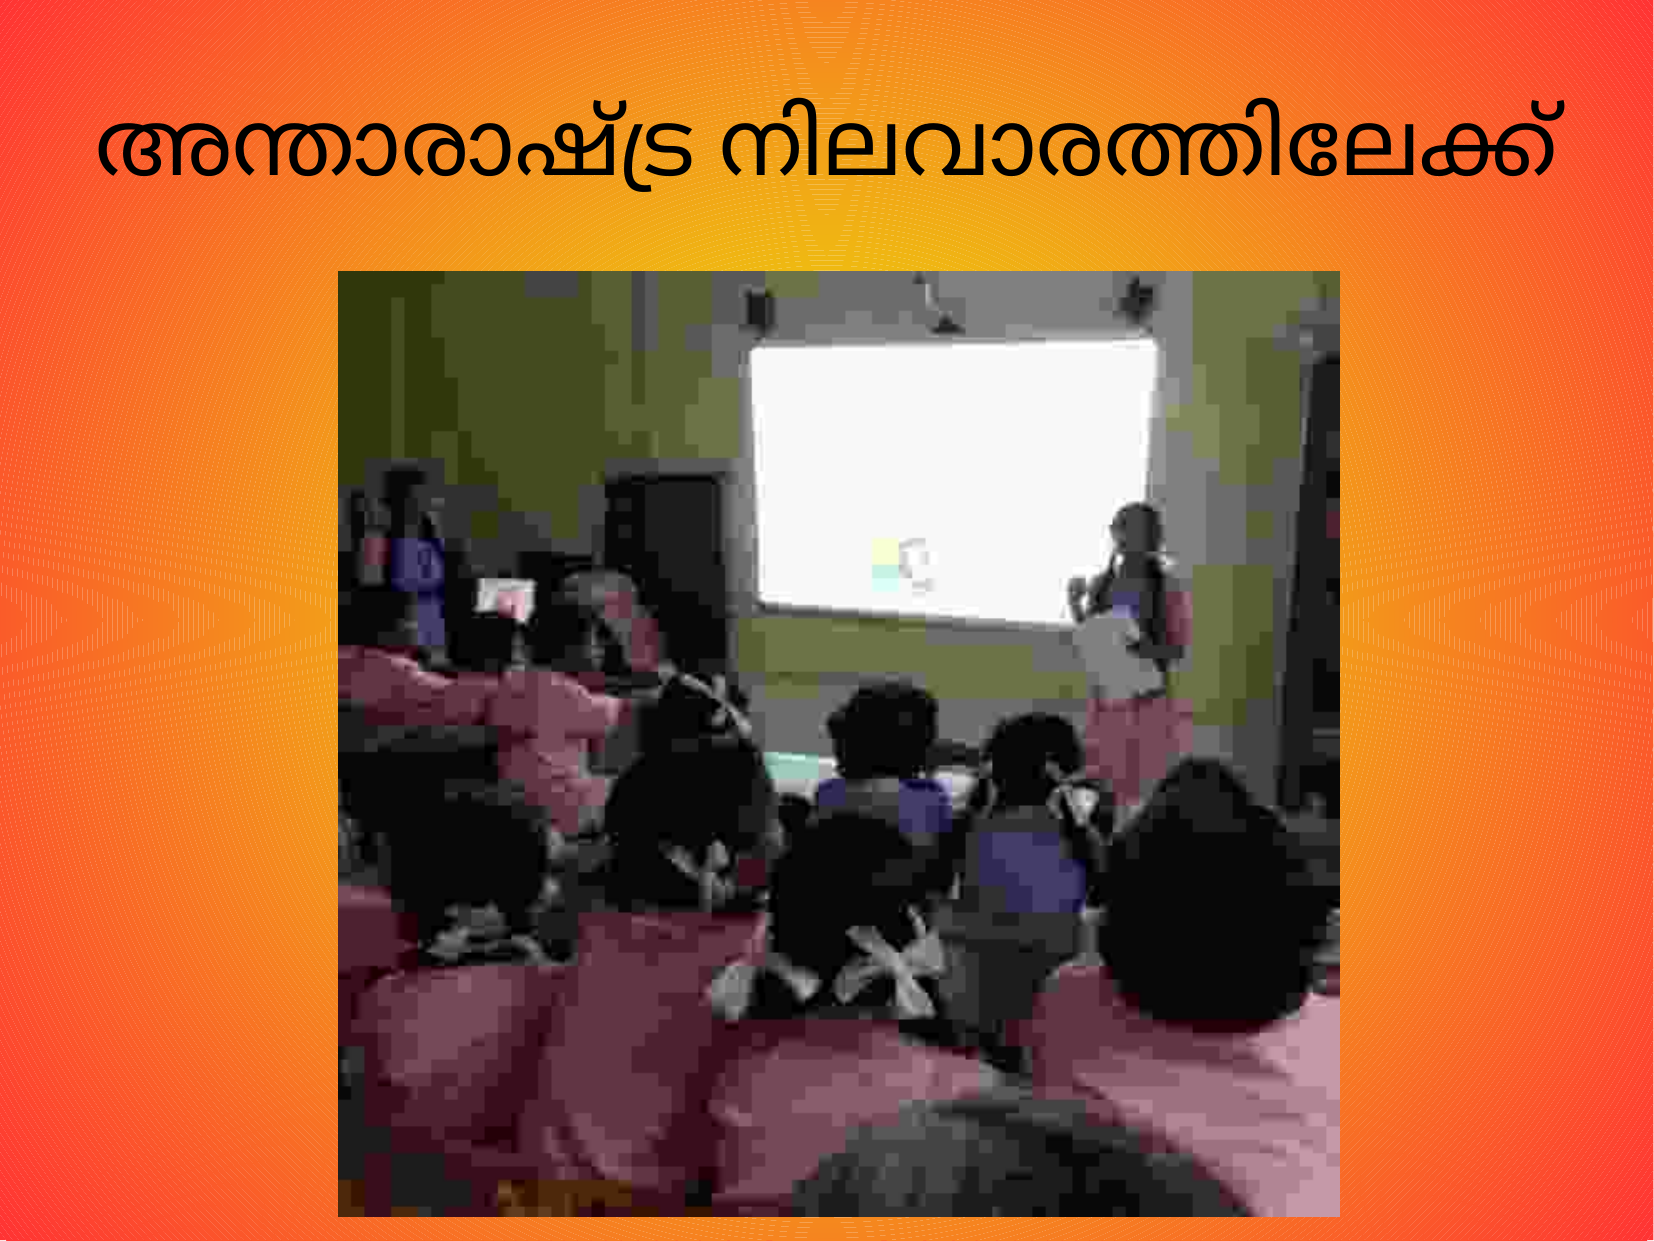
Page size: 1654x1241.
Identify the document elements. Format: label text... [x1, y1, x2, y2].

title അന്താരാഷ്ട്ര നിലവാരത്തിലേക്ക് [82, 49, 1571, 257]
picture [338, 271, 1340, 1217]
